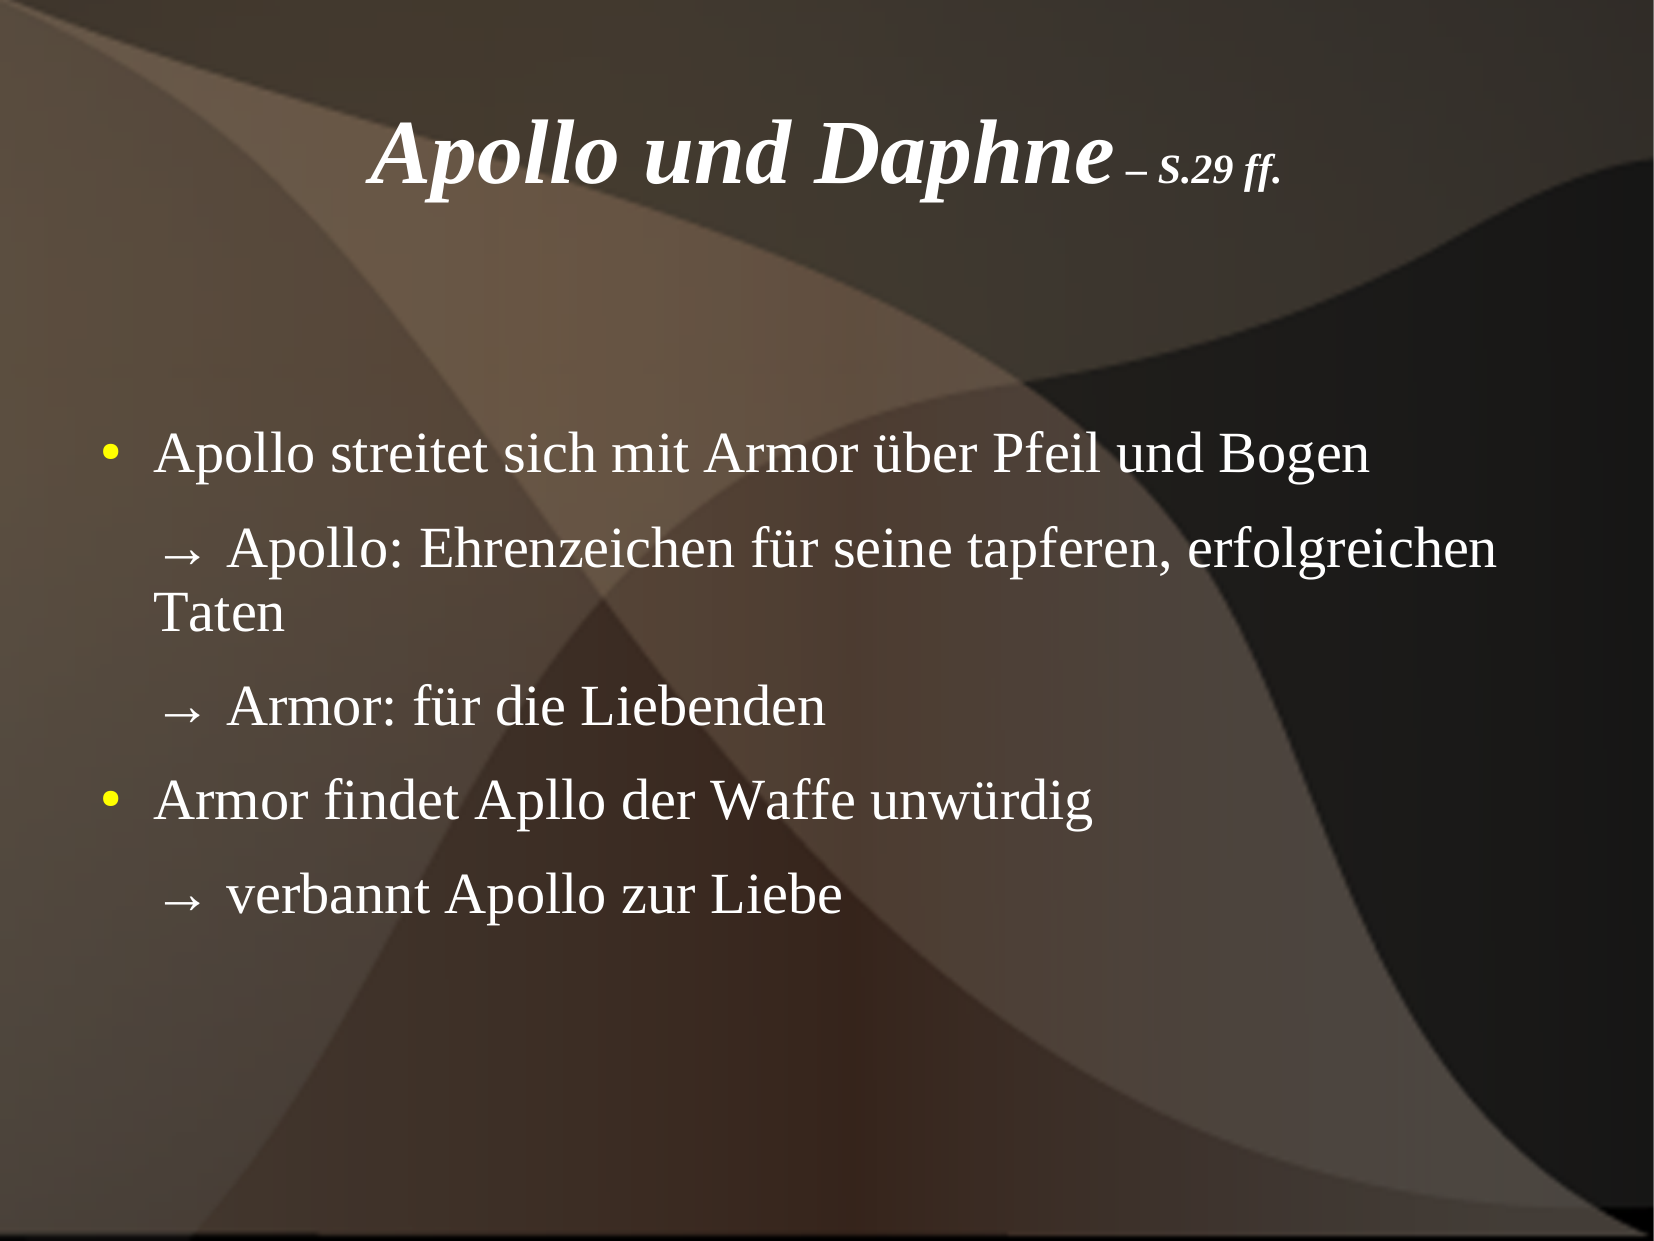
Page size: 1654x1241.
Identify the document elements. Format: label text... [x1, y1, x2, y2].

list Apollo streitet sich mit Armor über Pfeil und Bogen → Apollo: Ehrenzeichen für seine tapferen, erfolgreichen Taten → Armor: für die Liebenden Armor findet Apllo der Waffe unwürdig → verbannt Apollo zur Liebe [82, 232, 1571, 1052]
picture [0, 0, 1654, 1241]
title Apollo und Daphne – S.29 ff. [82, 49, 1571, 232]
